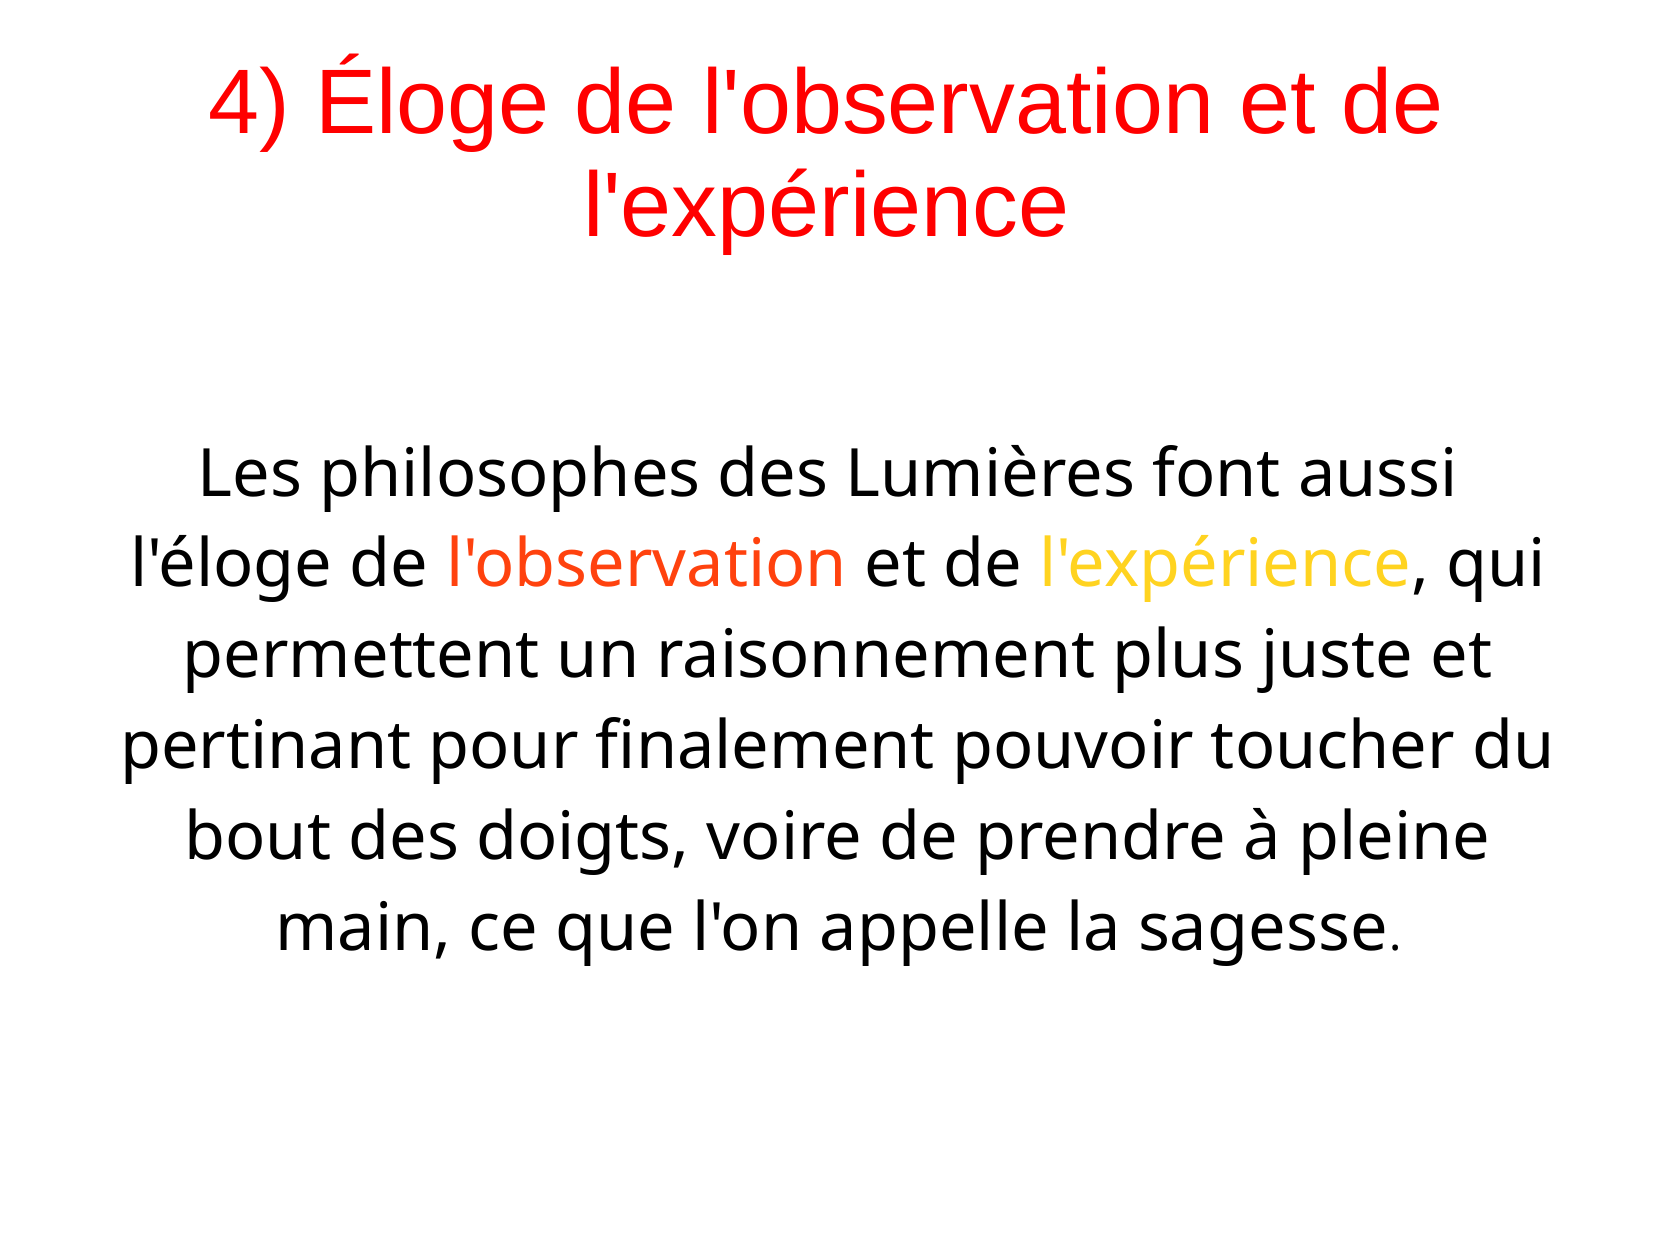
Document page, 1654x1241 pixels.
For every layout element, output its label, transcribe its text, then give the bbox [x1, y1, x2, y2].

title 4) Éloge de l'observation et de l'expérience [82, 50, 1571, 256]
subtitle Les philosophes des Lumières font aussi l'éloge de l'observation et de l'expérience, qui permettent un raisonnement plus juste et pertinant pour finalement pouvoir toucher du bout des doigts, voire de prendre à pleine main, ce que l'on appelle la sagesse. [76, 295, 1565, 1099]
